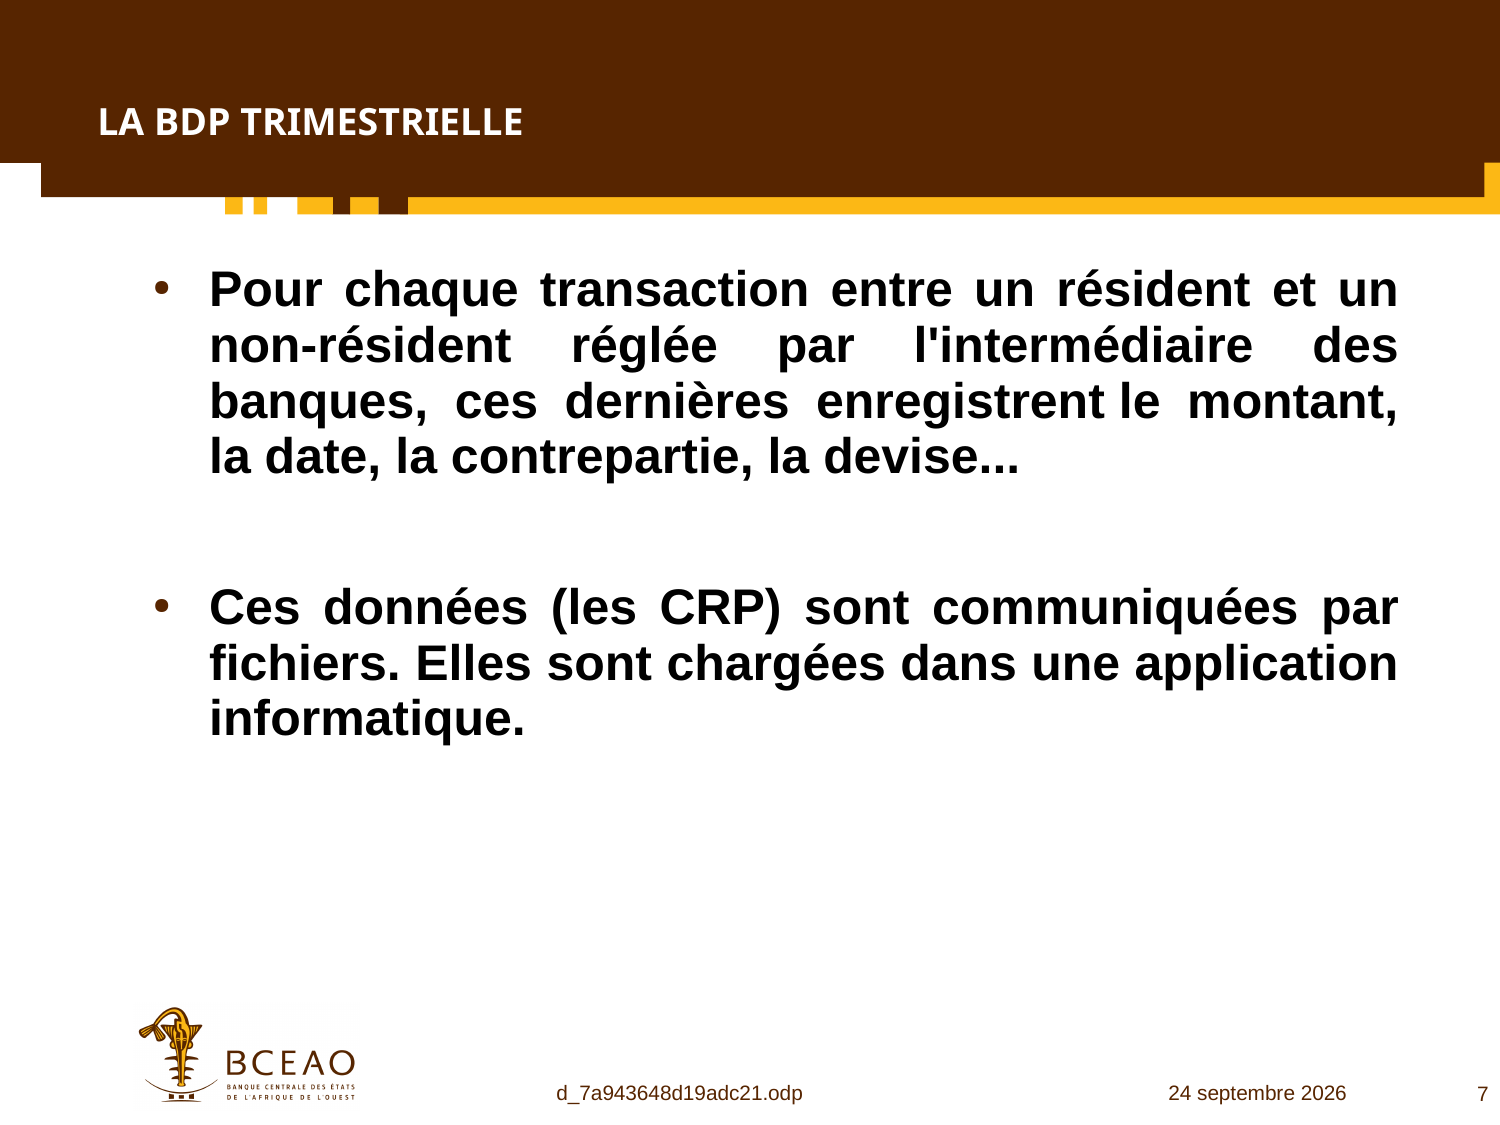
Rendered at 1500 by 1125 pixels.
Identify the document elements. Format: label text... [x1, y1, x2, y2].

title LA BDP TRIMESTRIELLE [41, 69, 1485, 157]
list Pour chaque transaction entre un résident et un non-résident réglée par l'intermédiaire des banques, ces dernières enregistrent le montant, la date, la contrepartie, la devise... Ces données (les CRP) sont communiquées par fichiers. Elles sont chargées dans une application informatique. [135, 261, 1418, 968]
picture [133, 1002, 360, 1111]
